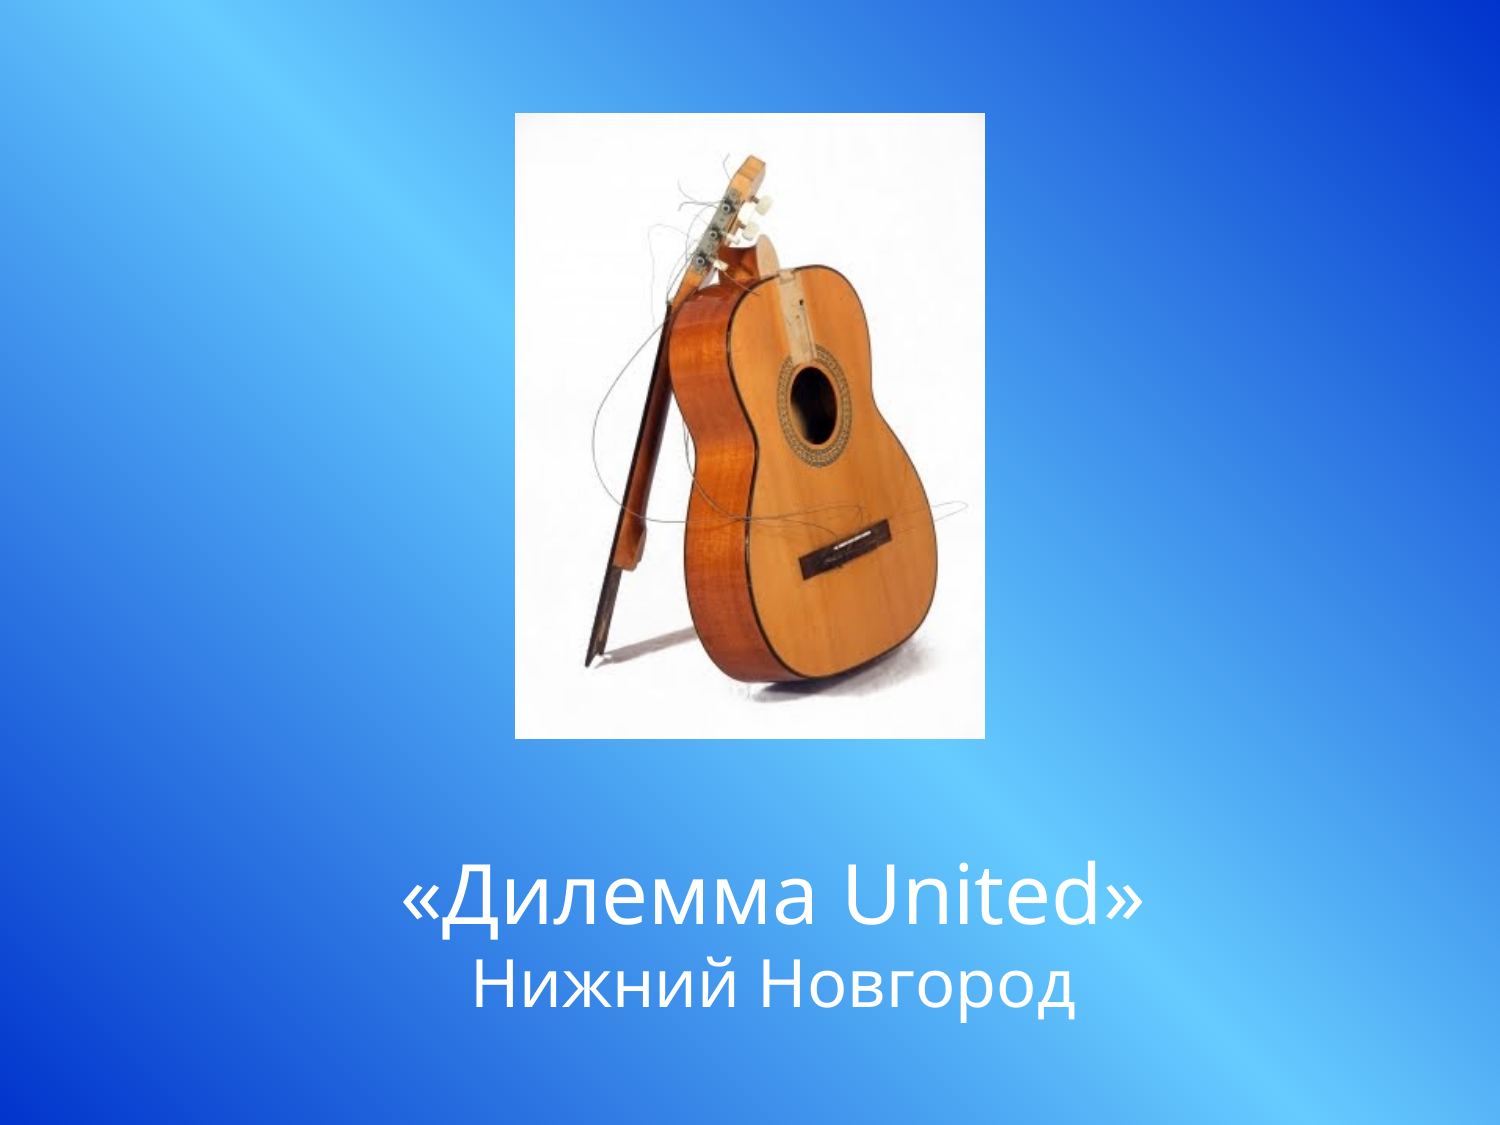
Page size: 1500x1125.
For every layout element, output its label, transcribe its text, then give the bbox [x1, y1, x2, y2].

picture [515, 113, 985, 739]
text_box «Дилемма United» Нижний Новгород [135, 810, 1411, 1052]
